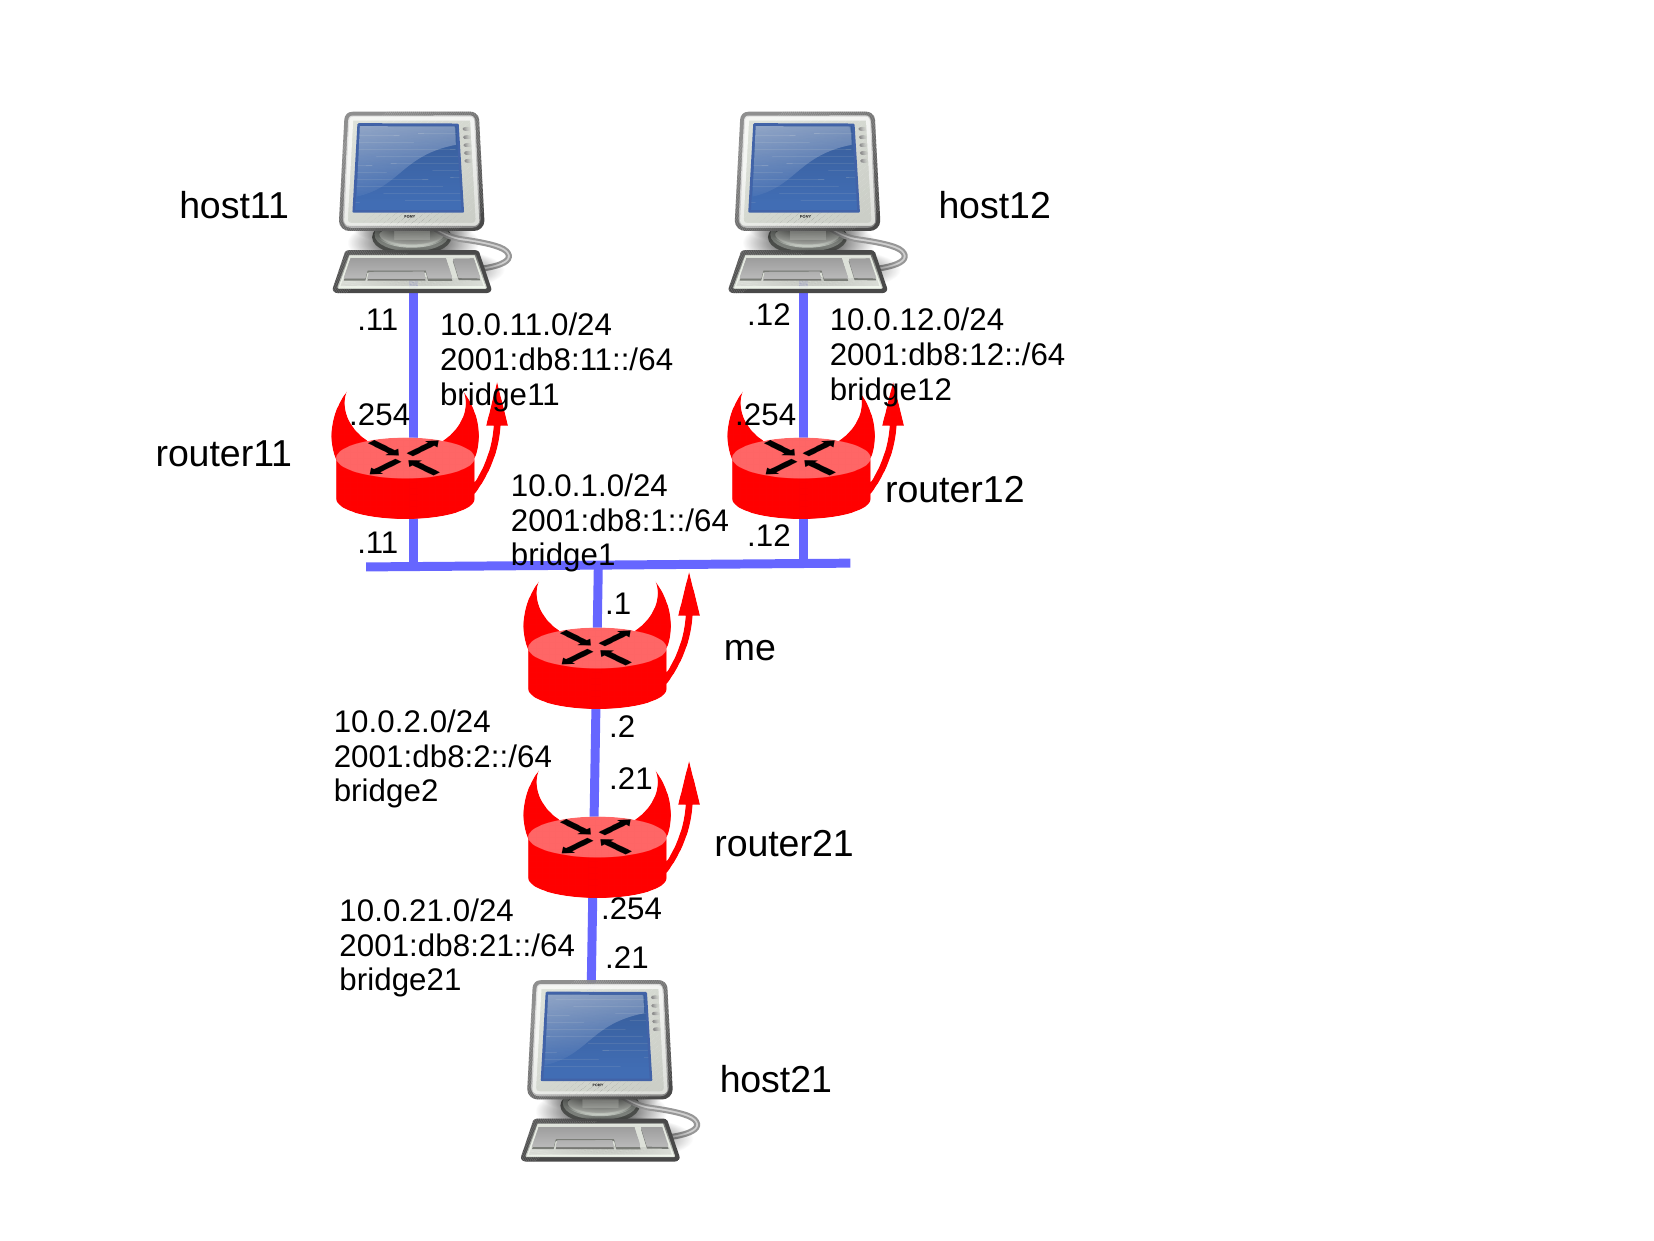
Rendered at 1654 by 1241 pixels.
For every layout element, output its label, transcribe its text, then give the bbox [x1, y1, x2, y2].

text_box .21 [594, 754, 668, 808]
text_box 10.0.1.0/24 2001:db8:1::/64 bridge1 [496, 460, 745, 580]
picture [331, 380, 508, 519]
text_box 10.0.21.0/24 2001:db8:21::/64 bridge21 [324, 885, 591, 1005]
picture [727, 380, 904, 519]
text_box router11 [140, 425, 308, 485]
text_box .12 [732, 289, 806, 343]
picture [714, 100, 917, 302]
picture [318, 100, 521, 302]
text_box .21 [590, 938, 664, 986]
text_box .254 [586, 884, 678, 938]
text_box router12 [870, 461, 1040, 521]
text_box .254 [720, 389, 812, 443]
text_box .2 [594, 701, 666, 755]
text_box .11 [342, 295, 414, 349]
text_box .12 [732, 510, 806, 564]
text_box router21 [700, 814, 869, 875]
text_box 10.0.11.0/24 2001:db8:11::/64 bridge11 [425, 299, 698, 443]
picture [523, 759, 700, 898]
text_box .1 [590, 578, 662, 632]
text_box host21 [709, 1051, 848, 1111]
picture [523, 580, 700, 709]
text_box host11 [164, 177, 304, 237]
text_box 10.0.2.0/24 2001:db8:2::/64 bridge2 [318, 696, 568, 816]
picture [507, 968, 709, 1171]
text_box 10.0.12.0/24 2001:db8:12::/64 bridge12 [814, 295, 1081, 450]
text_box me [709, 618, 815, 678]
text_box host12 [923, 177, 1066, 237]
text_box .11 [342, 518, 414, 571]
text_box .254 [334, 389, 426, 443]
